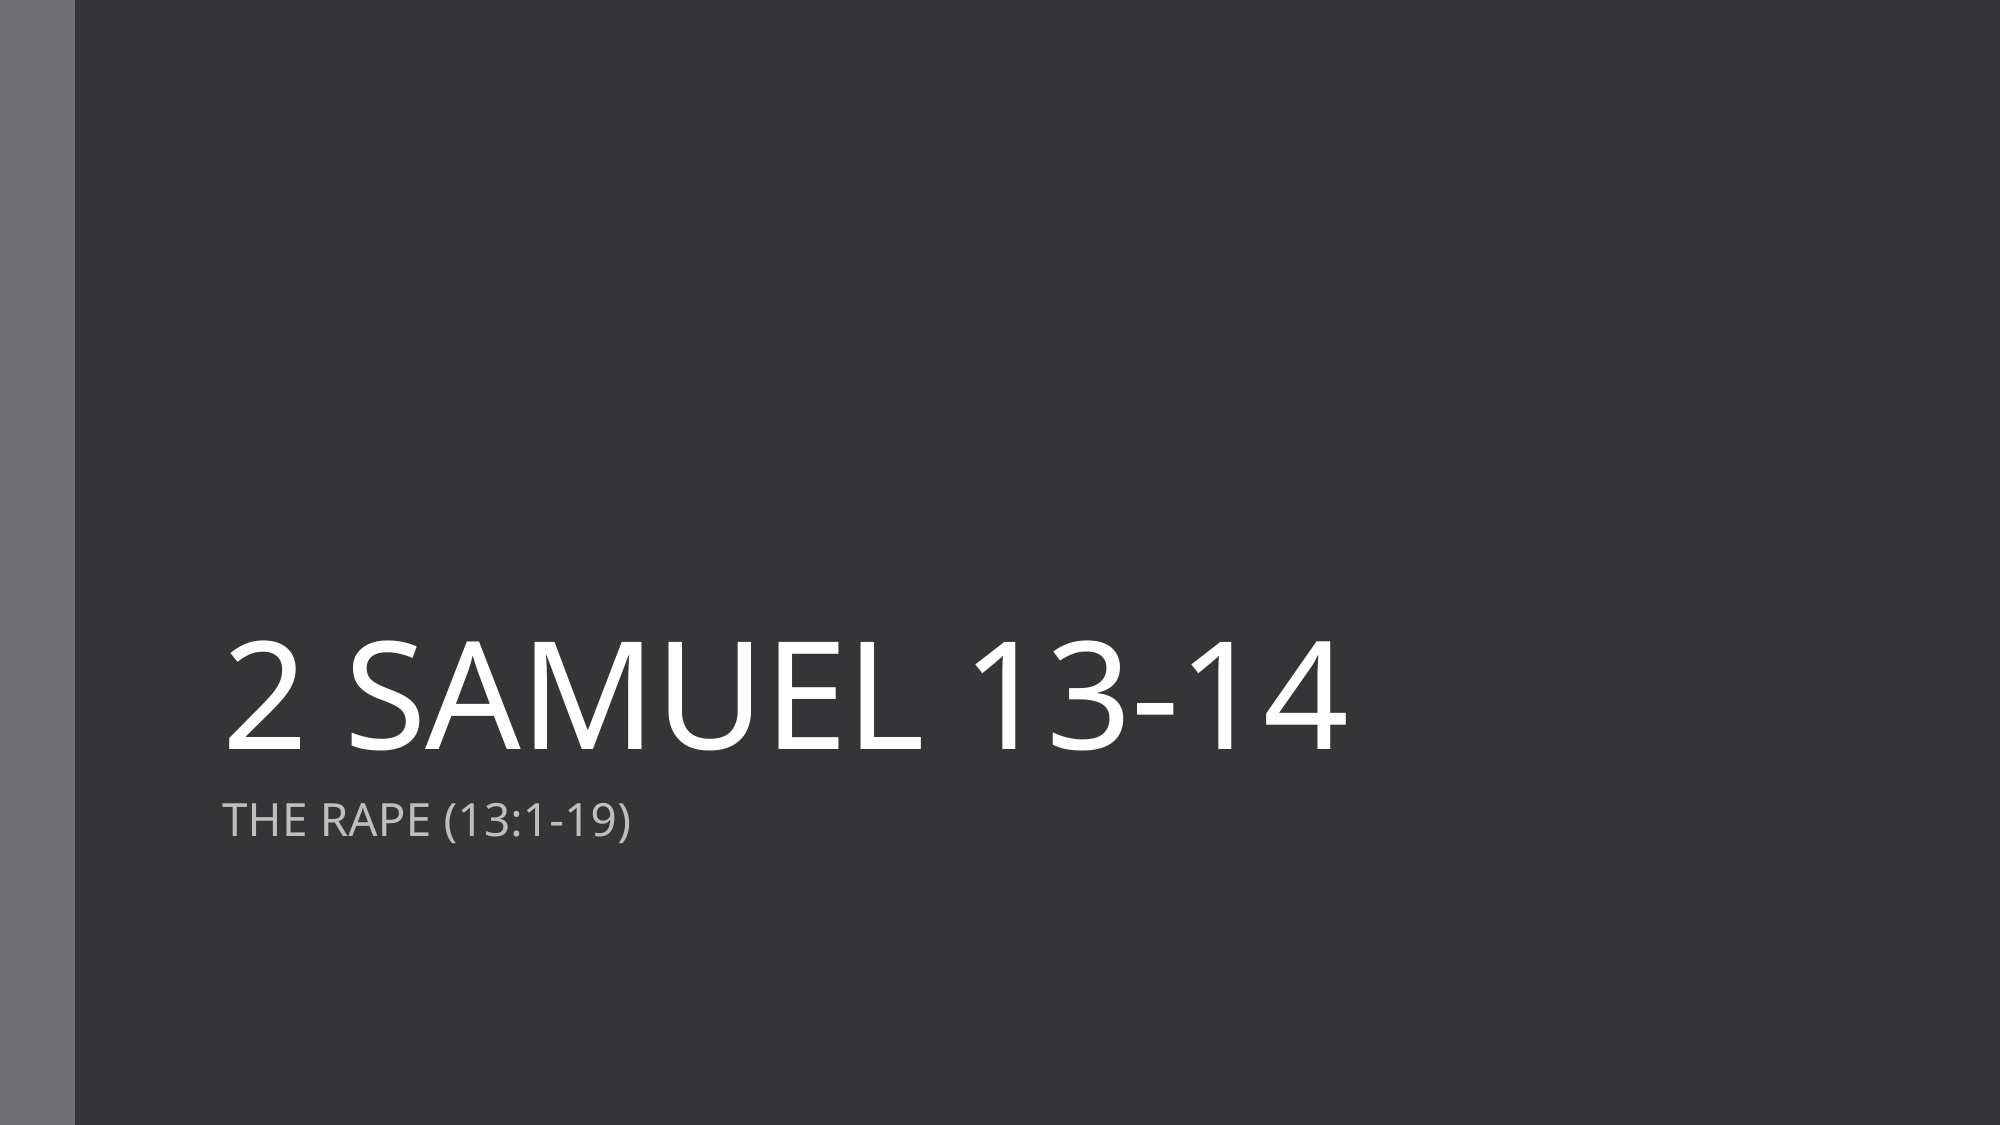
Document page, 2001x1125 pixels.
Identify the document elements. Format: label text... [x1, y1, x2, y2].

title 2 SAMUEL 13-14 [206, 124, 1752, 787]
subtitle THE RAPE (13:1-19) [206, 787, 1752, 1066]
